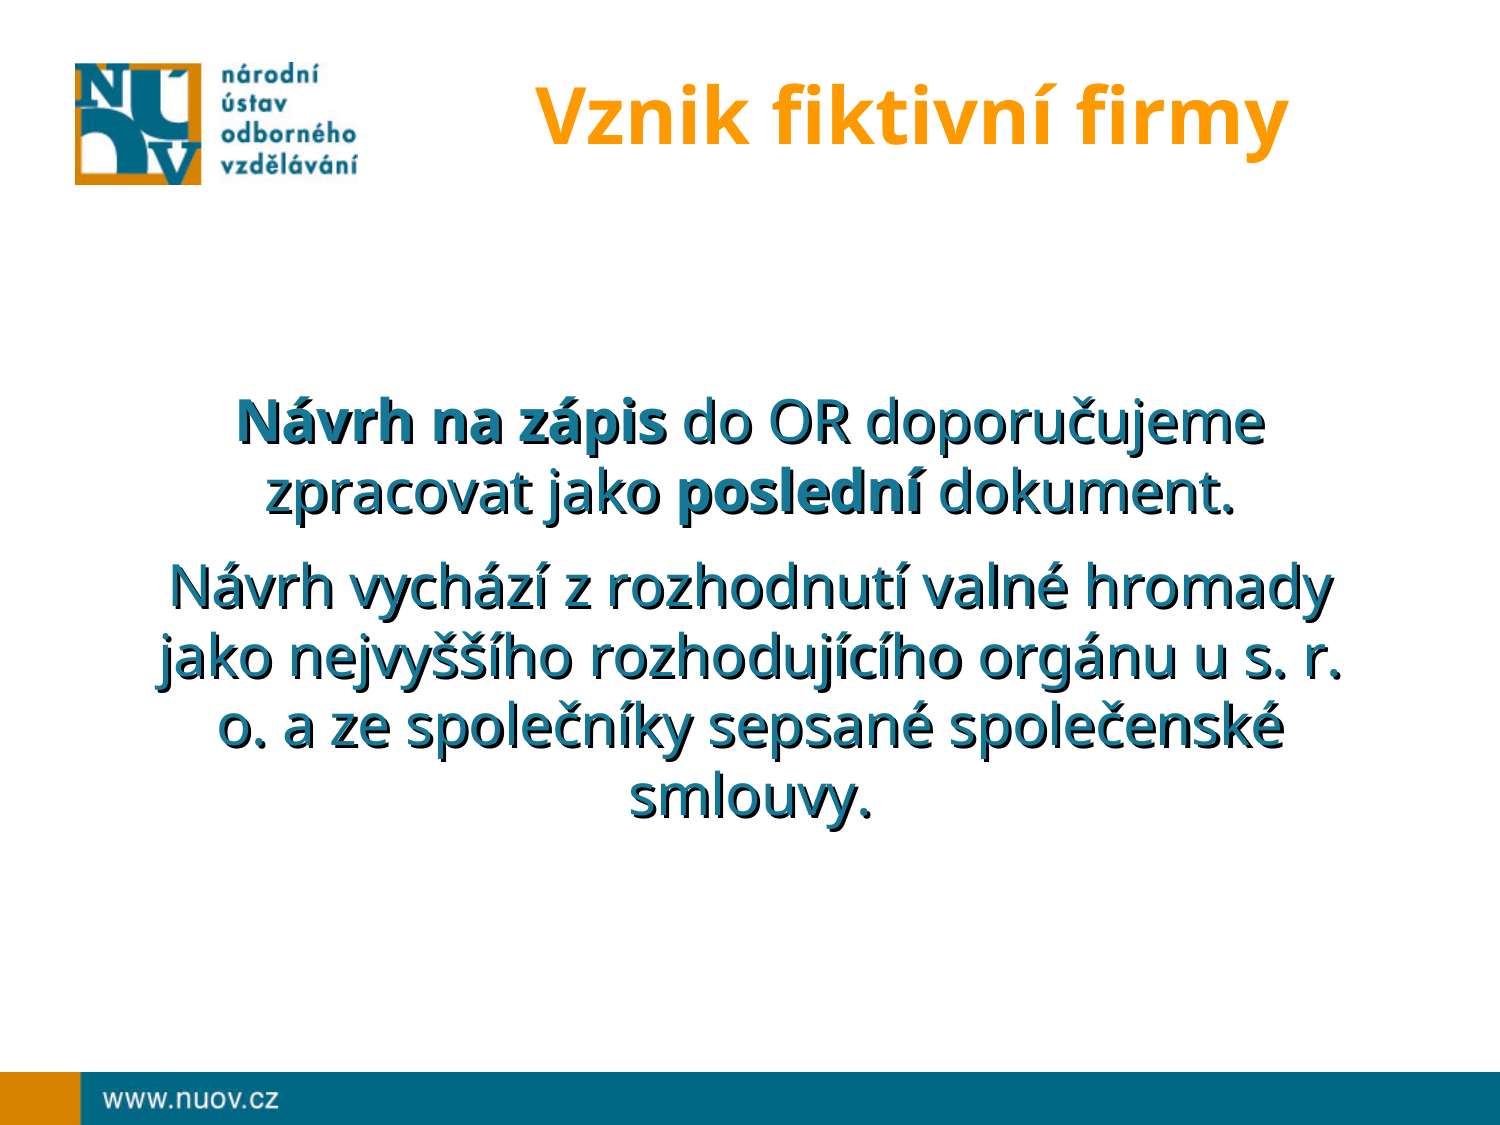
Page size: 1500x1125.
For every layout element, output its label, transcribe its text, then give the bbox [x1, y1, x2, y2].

title Vznik fiktivní firmy [399, 37, 1425, 188]
text_box Návrh na zápis do OR doporučujeme zpracovat jako poslední dokument. Návrh vychází z rozhodnutí valné hromady jako nejvyššího rozhodujícího orgánu u s. r. o. a ze společníky sepsané společenské smlouvy. [112, 375, 1388, 836]
text_box [75, 62, 358, 185]
text_box [0, 1072, 1500, 1125]
